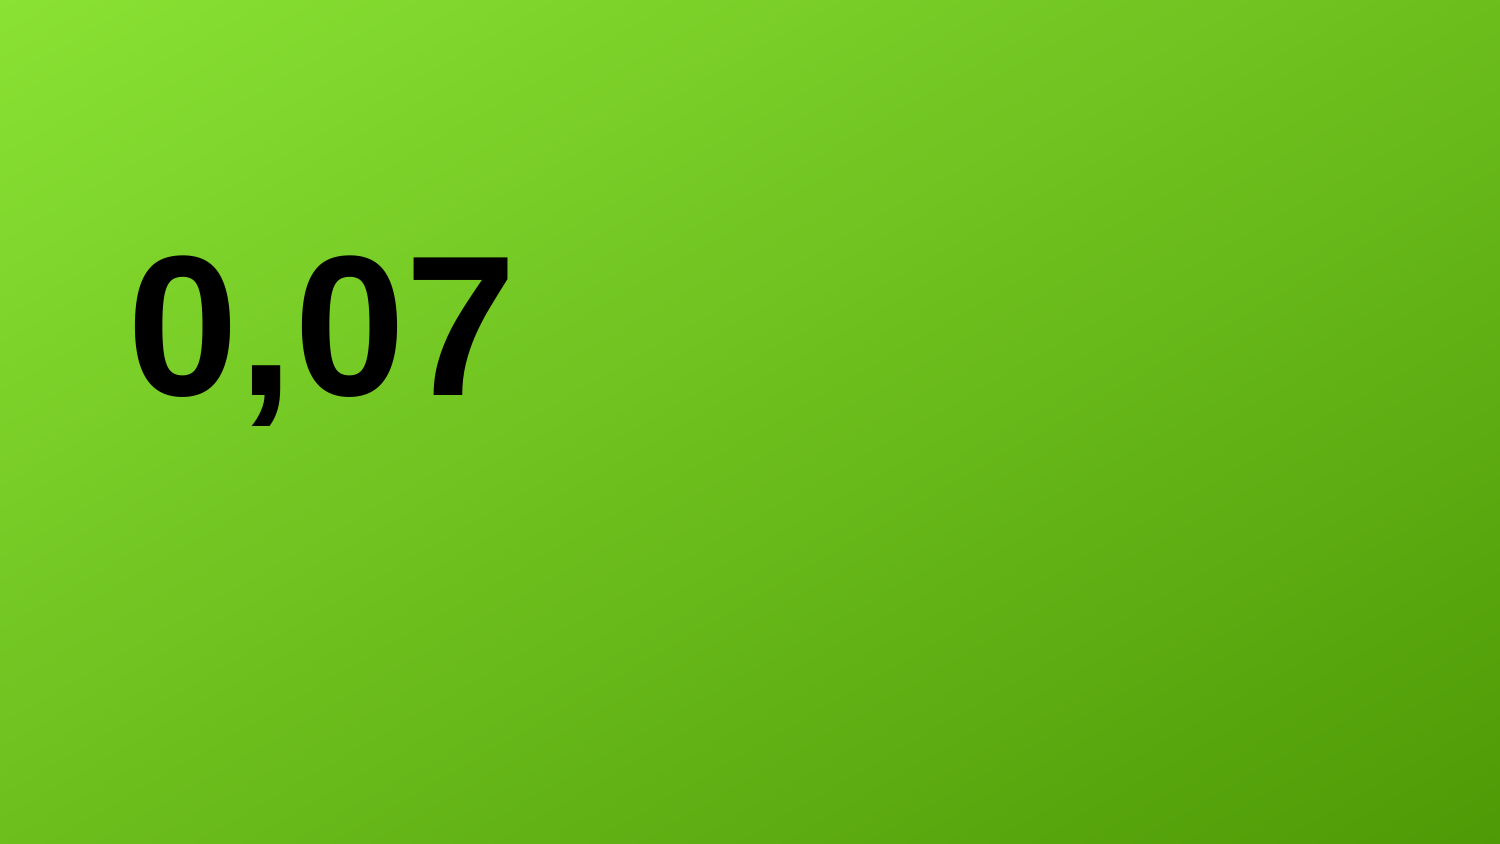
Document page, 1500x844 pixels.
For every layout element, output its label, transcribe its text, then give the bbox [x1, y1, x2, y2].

title 0,07 [112, 259, 1388, 450]
